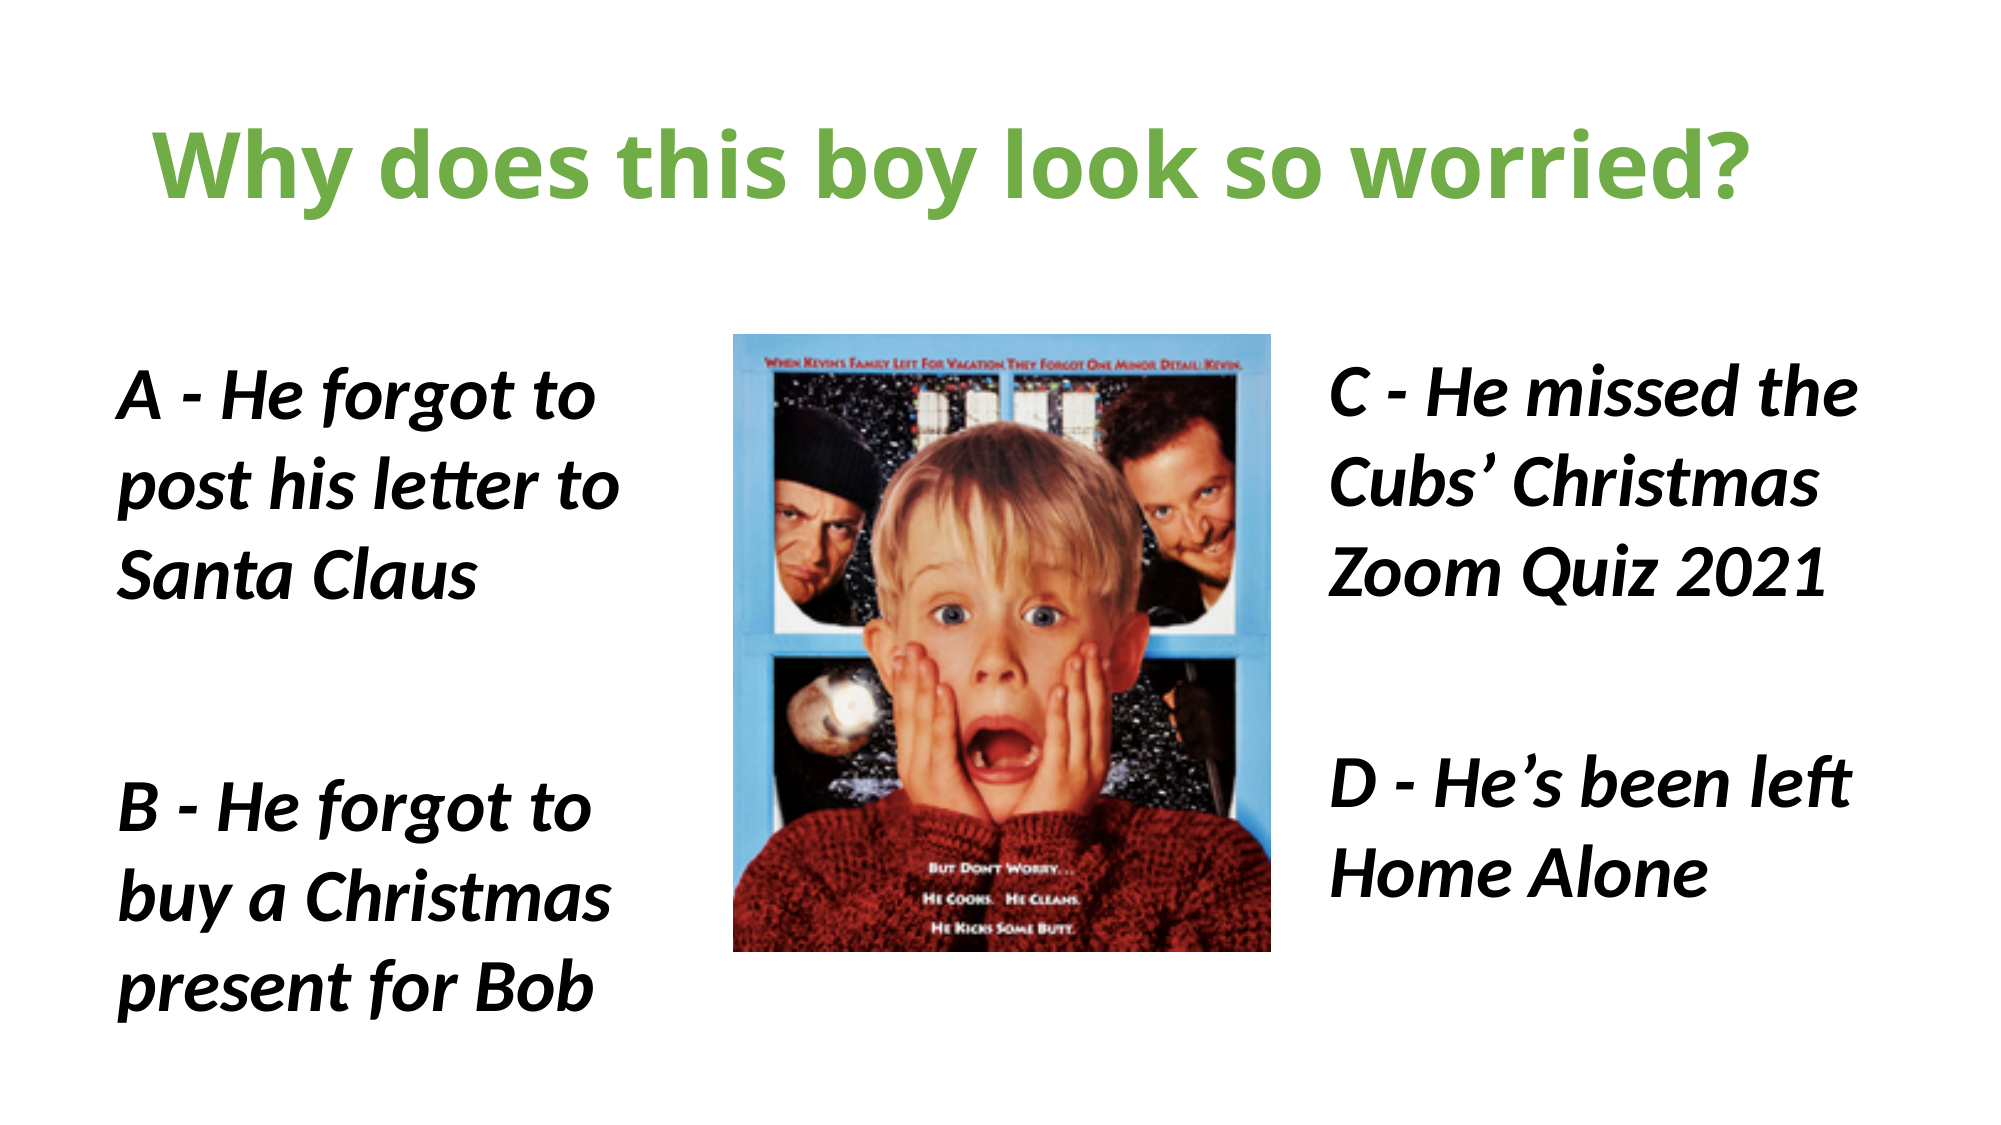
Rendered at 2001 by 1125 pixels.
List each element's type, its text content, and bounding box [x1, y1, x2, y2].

text_box D - He’s been left Home Alone [1314, 724, 2000, 922]
picture [733, 334, 1271, 952]
title Why does this boy look so worried? [137, 59, 1863, 278]
text_box C - He missed the Cubs’ Christmas Zoom Quiz 2021 [1314, 334, 1985, 623]
text_box B - He forgot to buy a Christmas present for Bob [102, 748, 713, 1037]
text_box A - He forgot to post his letter to Santa Claus [102, 336, 713, 625]
